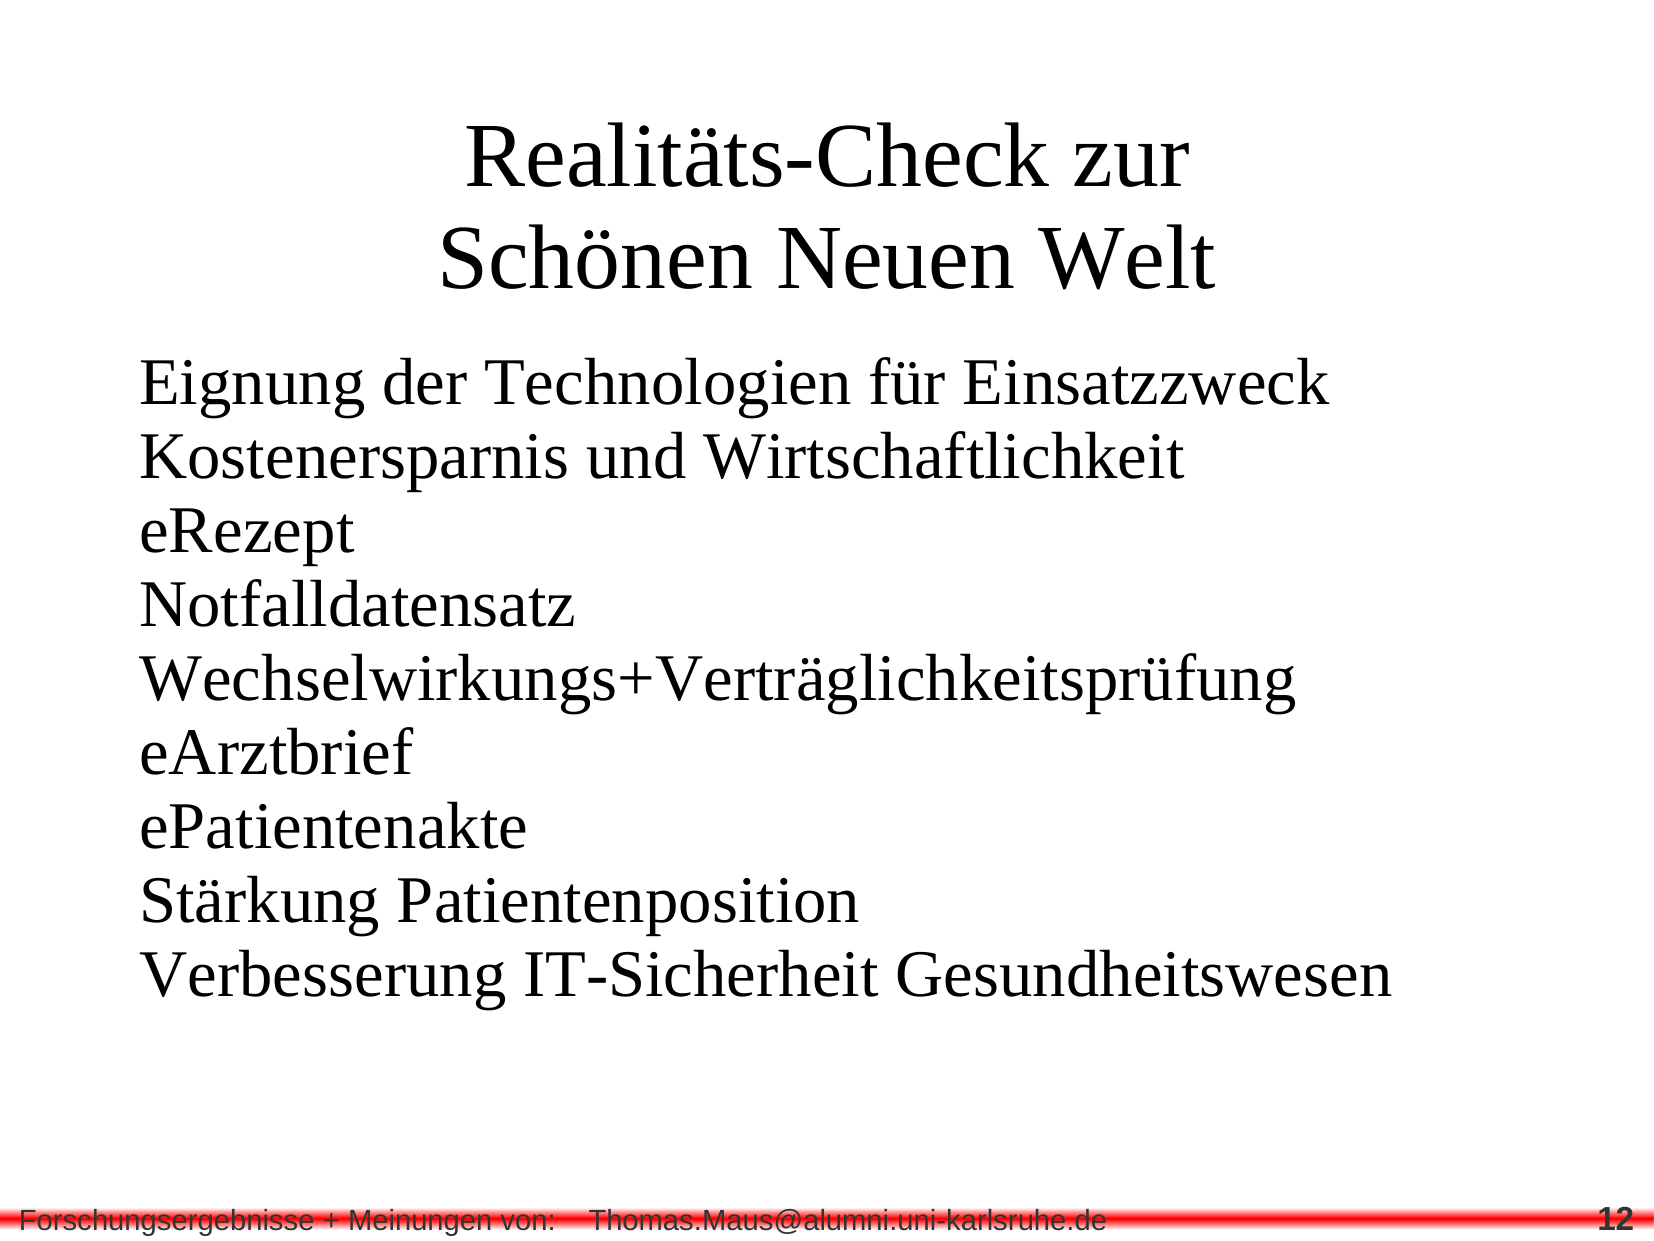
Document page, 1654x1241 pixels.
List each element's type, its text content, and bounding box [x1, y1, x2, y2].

title Realitäts-Check zur Schönen Neuen Welt [121, 95, 1534, 318]
list Eignung der Technologien für Einsatzzweck Kostenersparnis und Wirtschaftlichkeit eRezept Notfalldatensatz Wechselwirkungs+Verträglichkeitsprüfung eArztbrief ePatientenakte Stärkung Patientenposition Verbesserung IT-Sicherheit Gesundheitswesen [121, 344, 1534, 1127]
